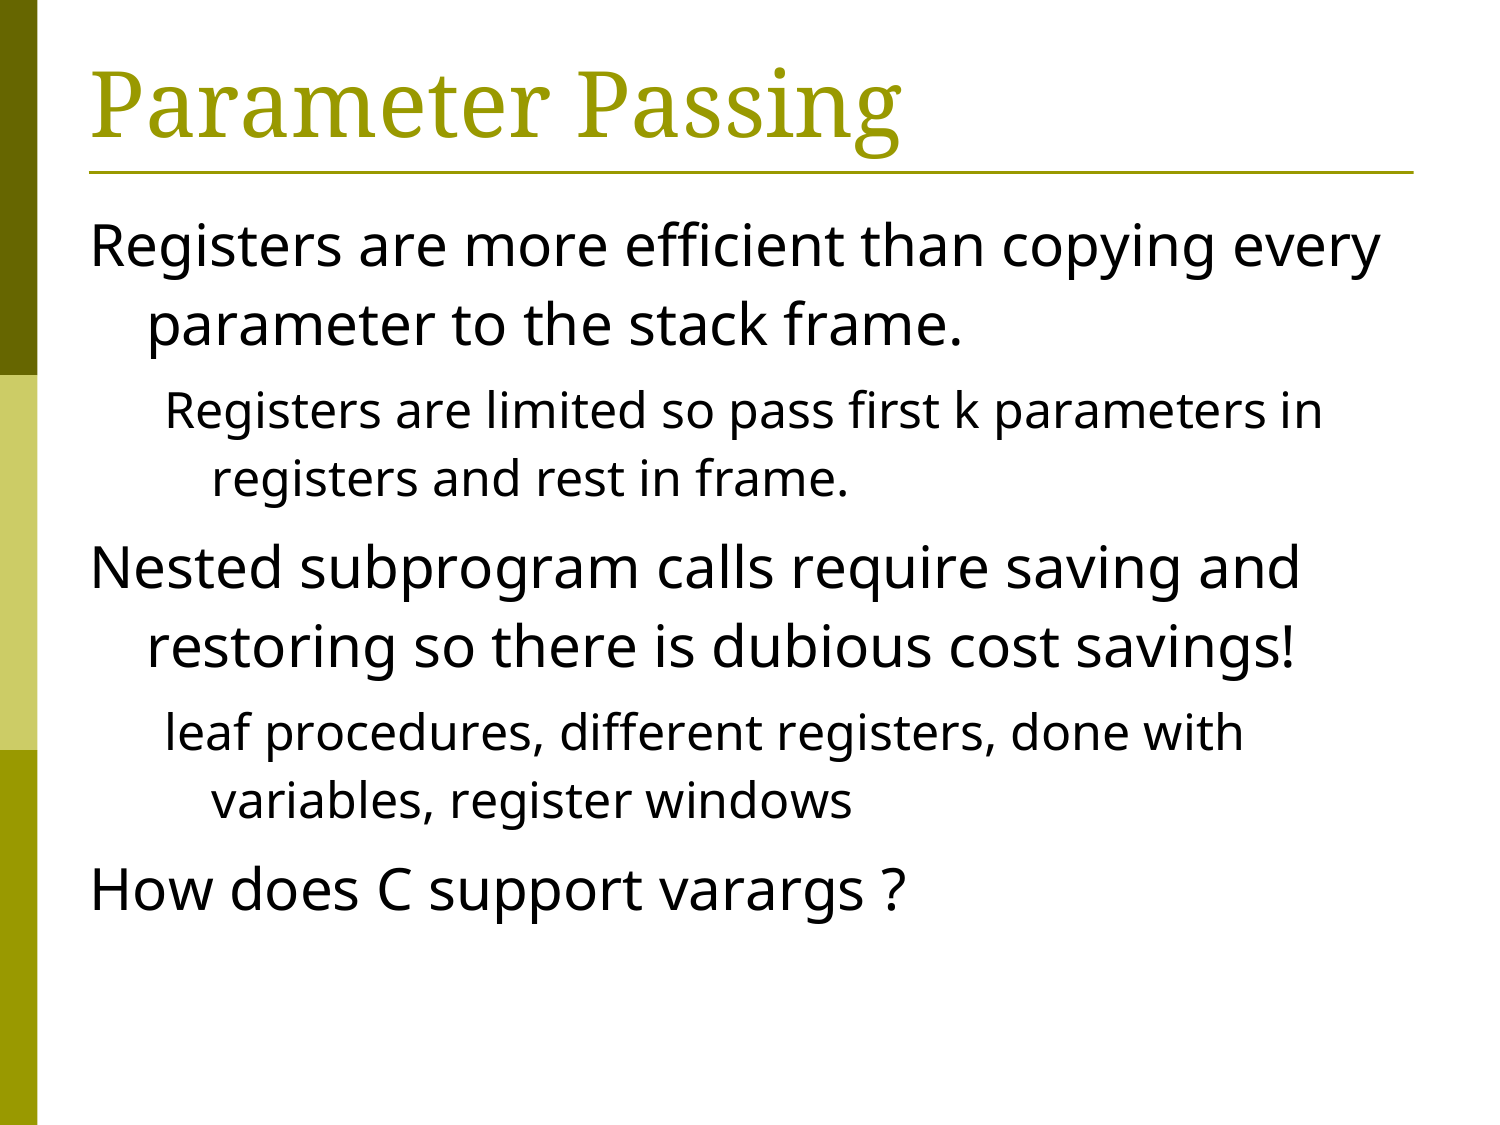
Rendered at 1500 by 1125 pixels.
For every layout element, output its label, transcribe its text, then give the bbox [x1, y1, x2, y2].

list Registers are more efficient than copying every parameter to the stack frame. Registers are limited so pass first k parameters in registers and rest in frame. Nested subprogram calls require saving and restoring so there is dubious cost savings! leaf procedures, different registers, done with variables, register windows How does C support varargs ? [75, 196, 1426, 1006]
title Parameter Passing [75, 45, 1426, 173]
